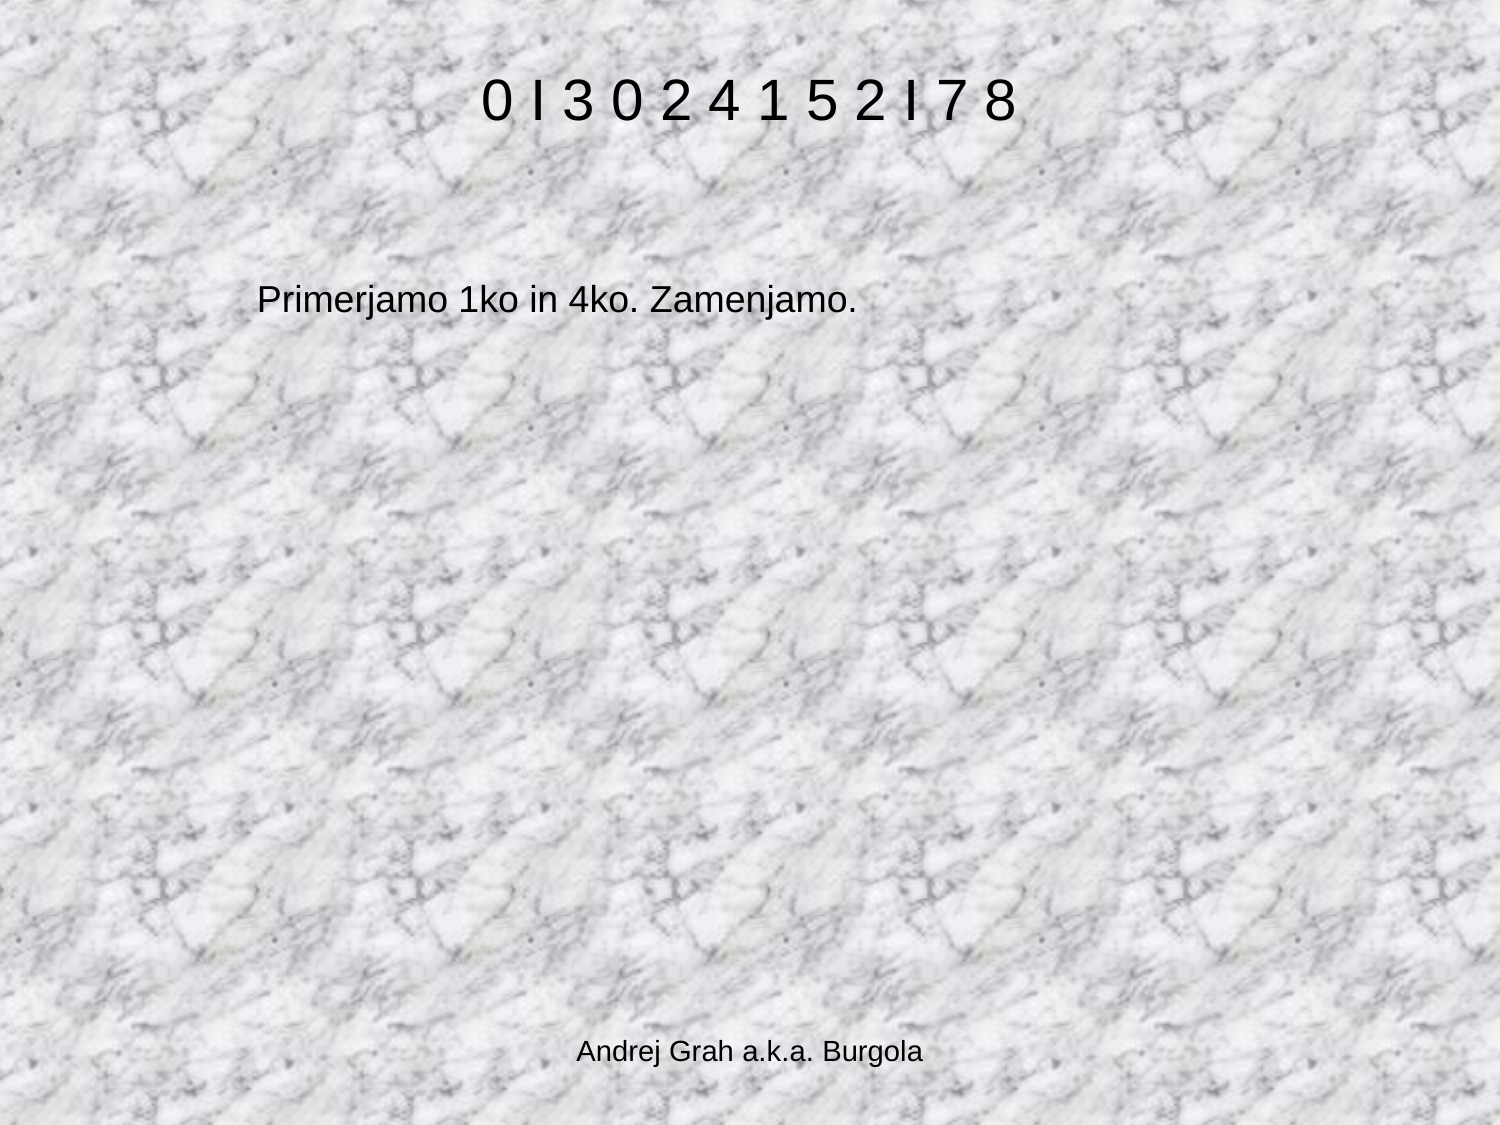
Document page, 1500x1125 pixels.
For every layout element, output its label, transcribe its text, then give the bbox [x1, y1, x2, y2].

text_box Primerjamo 1ko in 4ko. Zamenjamo. [242, 267, 1270, 328]
picture [0, 0, 1500, 1125]
text_box Andrej Grah a.k.a. Burgola [512, 1024, 988, 1103]
text_box 0 I 3 0 2 4 1 5 2 I 7 8 [265, 54, 1235, 141]
